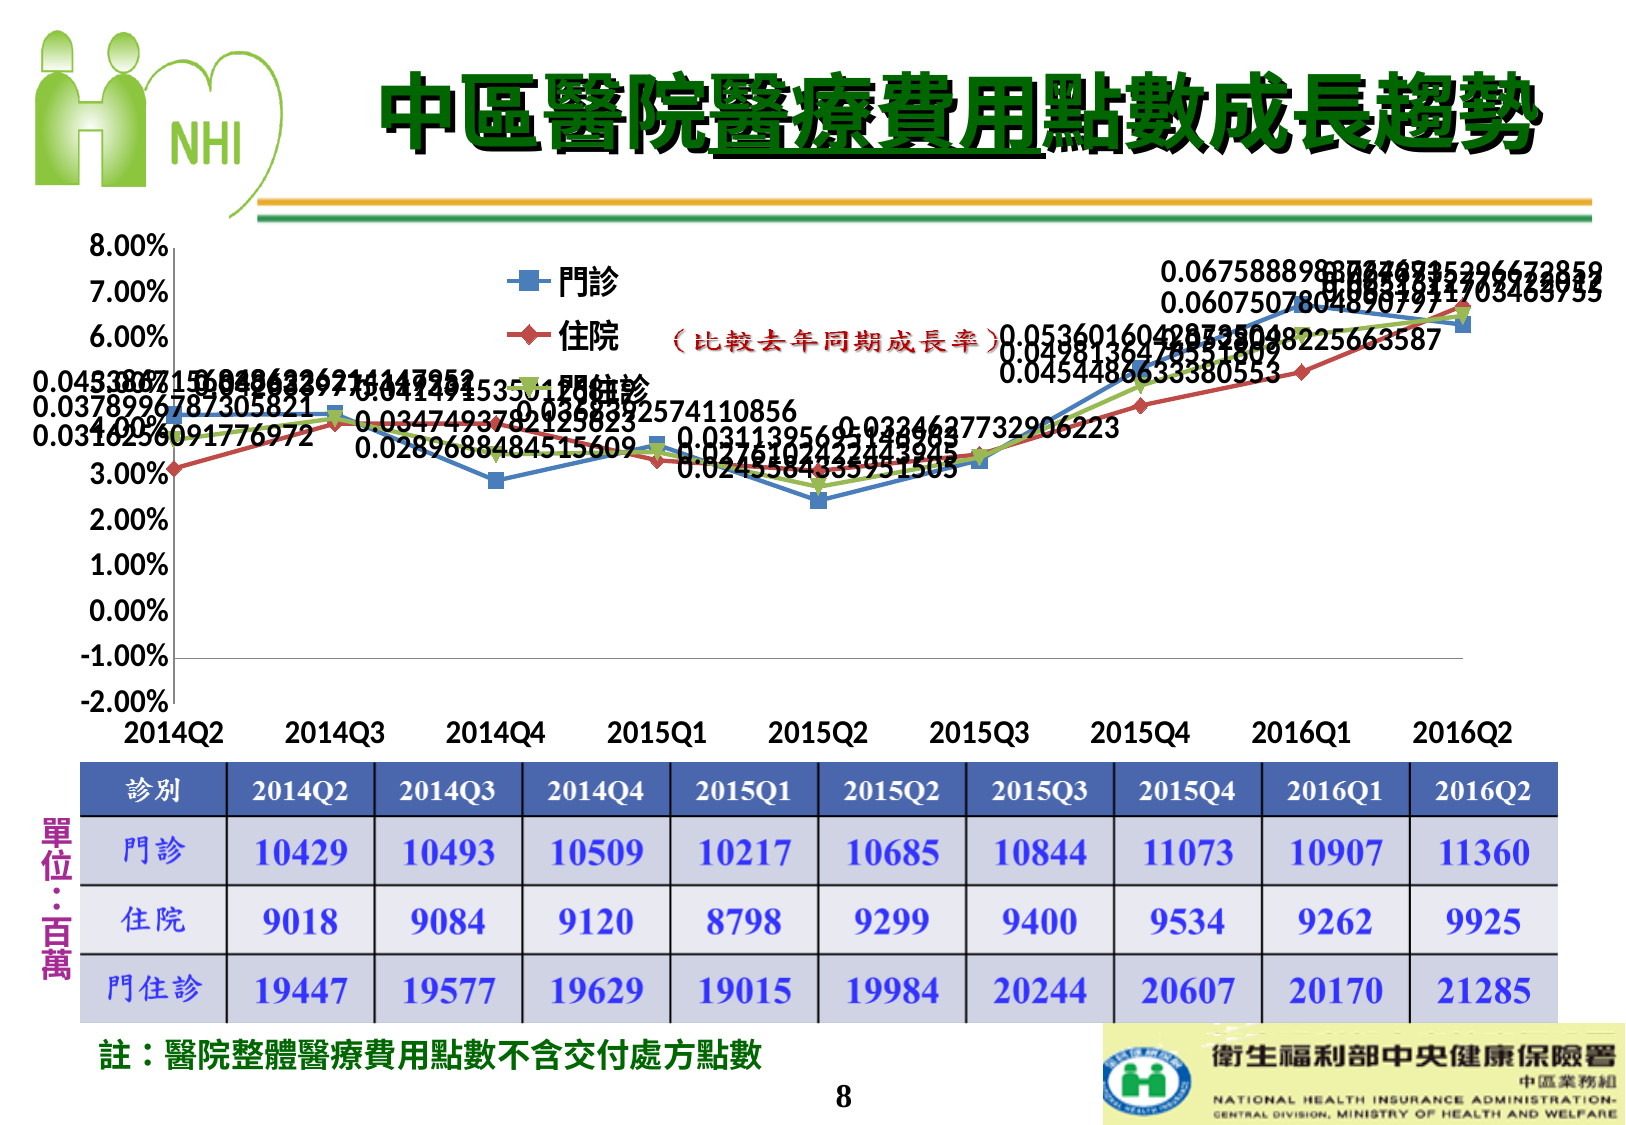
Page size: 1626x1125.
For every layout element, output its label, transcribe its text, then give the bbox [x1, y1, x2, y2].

chart [32, 231, 1604, 752]
text_box 單位：百萬 [12, 780, 84, 1017]
picture [80, 762, 1558, 1038]
title 中區醫院醫療費用點數成長趨勢 [290, 19, 1625, 199]
text_box 註：醫院整體醫療費用點數不含交付處方點數 [83, 1026, 982, 1083]
